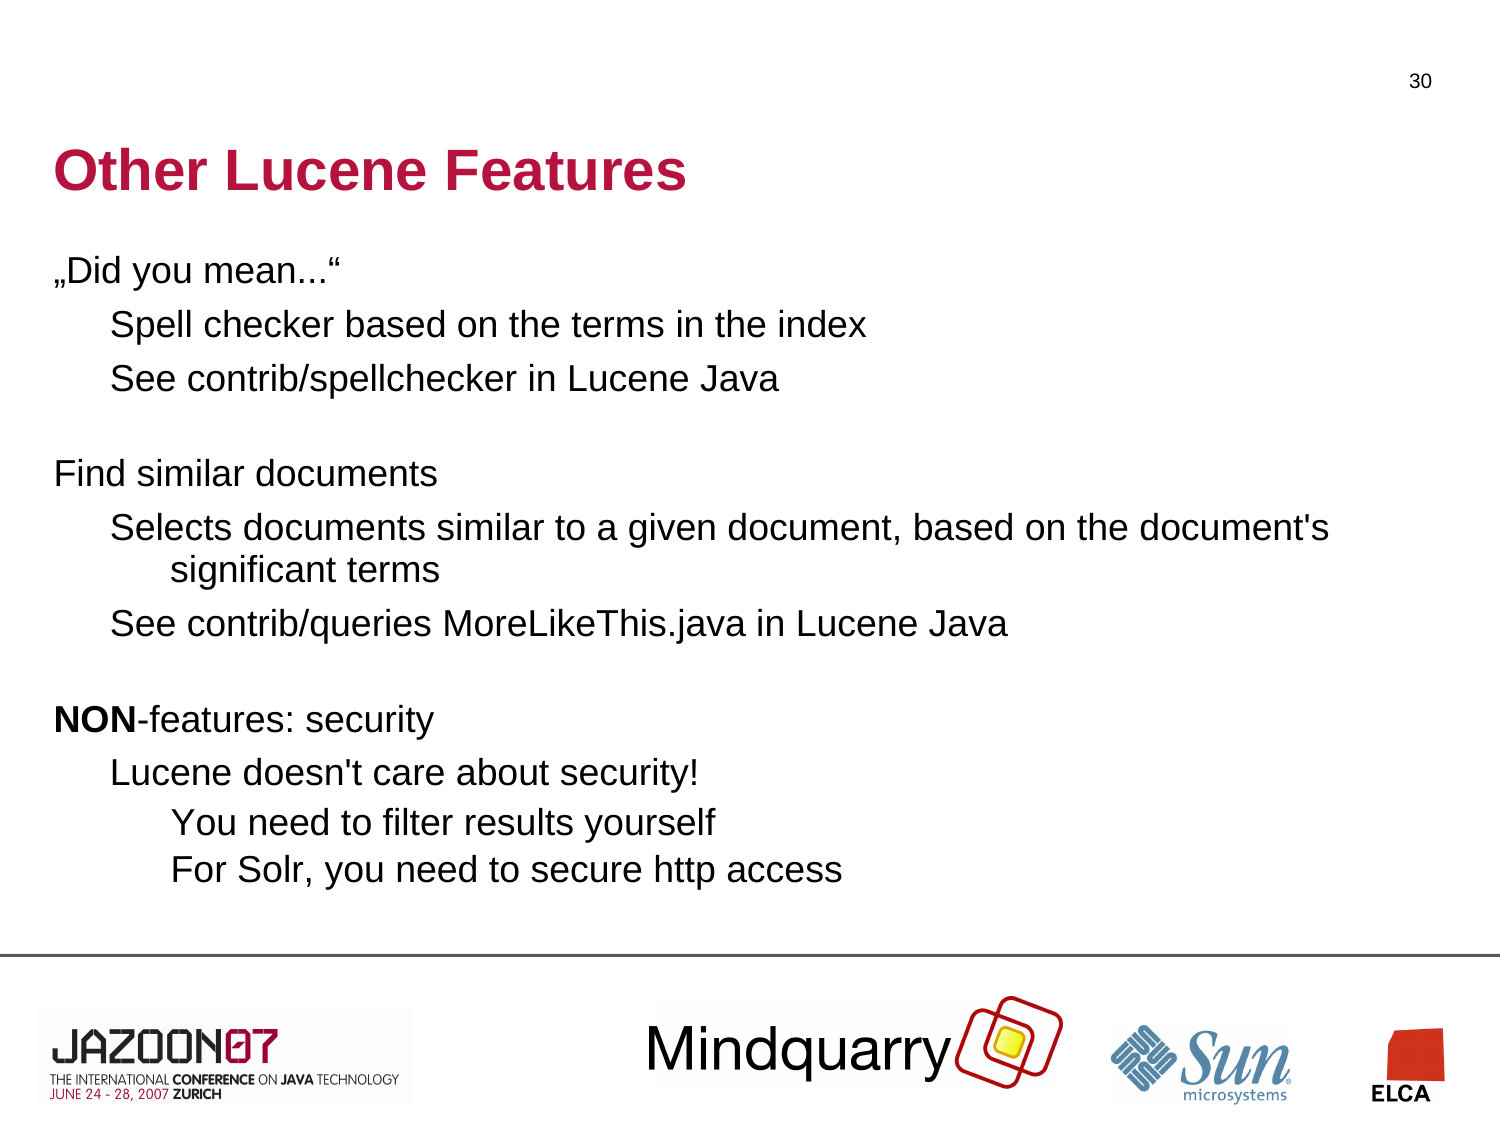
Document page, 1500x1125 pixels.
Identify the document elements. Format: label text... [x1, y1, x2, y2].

picture [649, 996, 1063, 1093]
picture [1370, 1025, 1446, 1105]
picture [38, 1007, 413, 1106]
list „Did you mean...“ Spell checker based on the terms in the index See contrib/spellchecker in Lucene Java Find similar documents Selects documents similar to a given document, based on the document's significant terms See contrib/queries MoreLikeThis.java in Lucene Java NON-features: security Lucene doesn't care about security! You need to filter results yourself For Solr, you need to secure http access [53, 249, 1451, 953]
picture [1107, 1021, 1294, 1107]
title Other Lucene Features [53, 119, 1447, 231]
